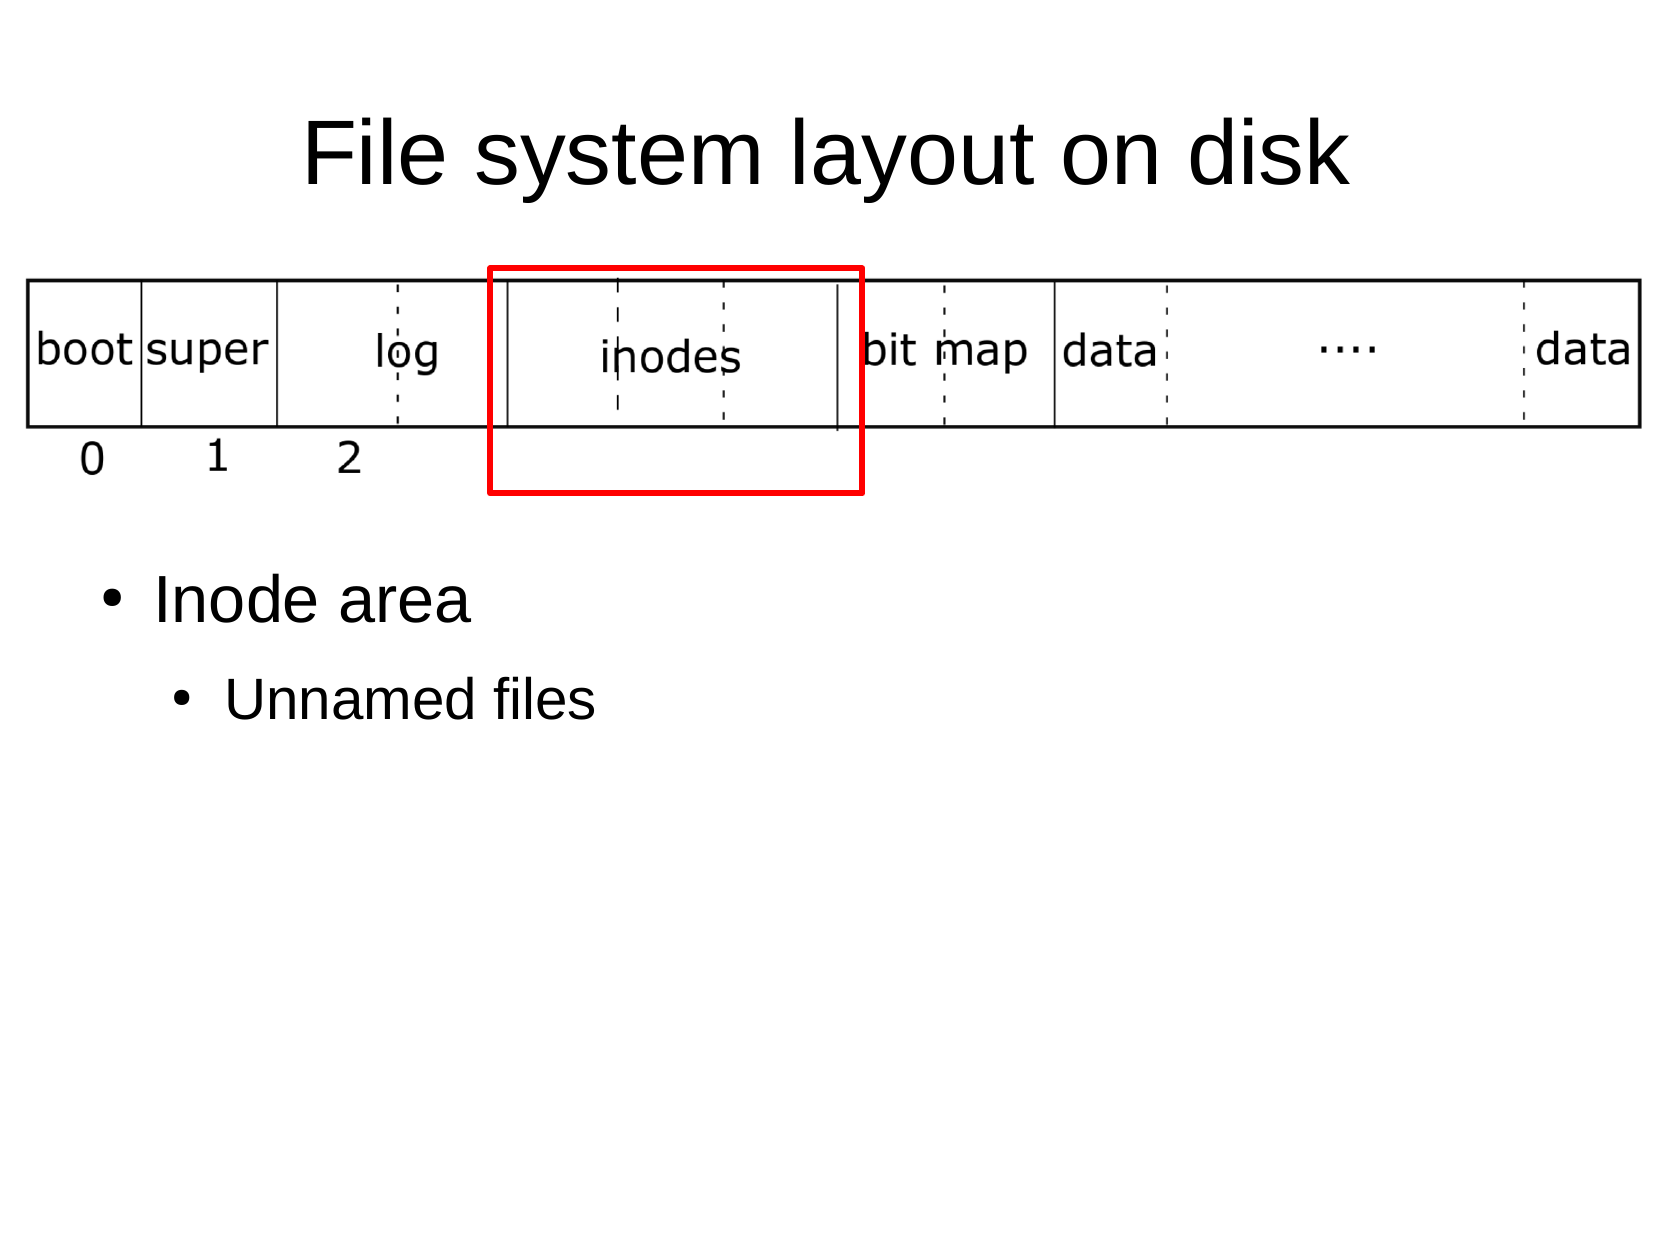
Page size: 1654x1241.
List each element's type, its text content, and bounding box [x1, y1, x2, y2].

picture [4, 257, 1654, 488]
title File system layout on disk [82, 49, 1571, 257]
list Inode area Unnamed files [82, 562, 1571, 1163]
picture [493, 271, 859, 488]
